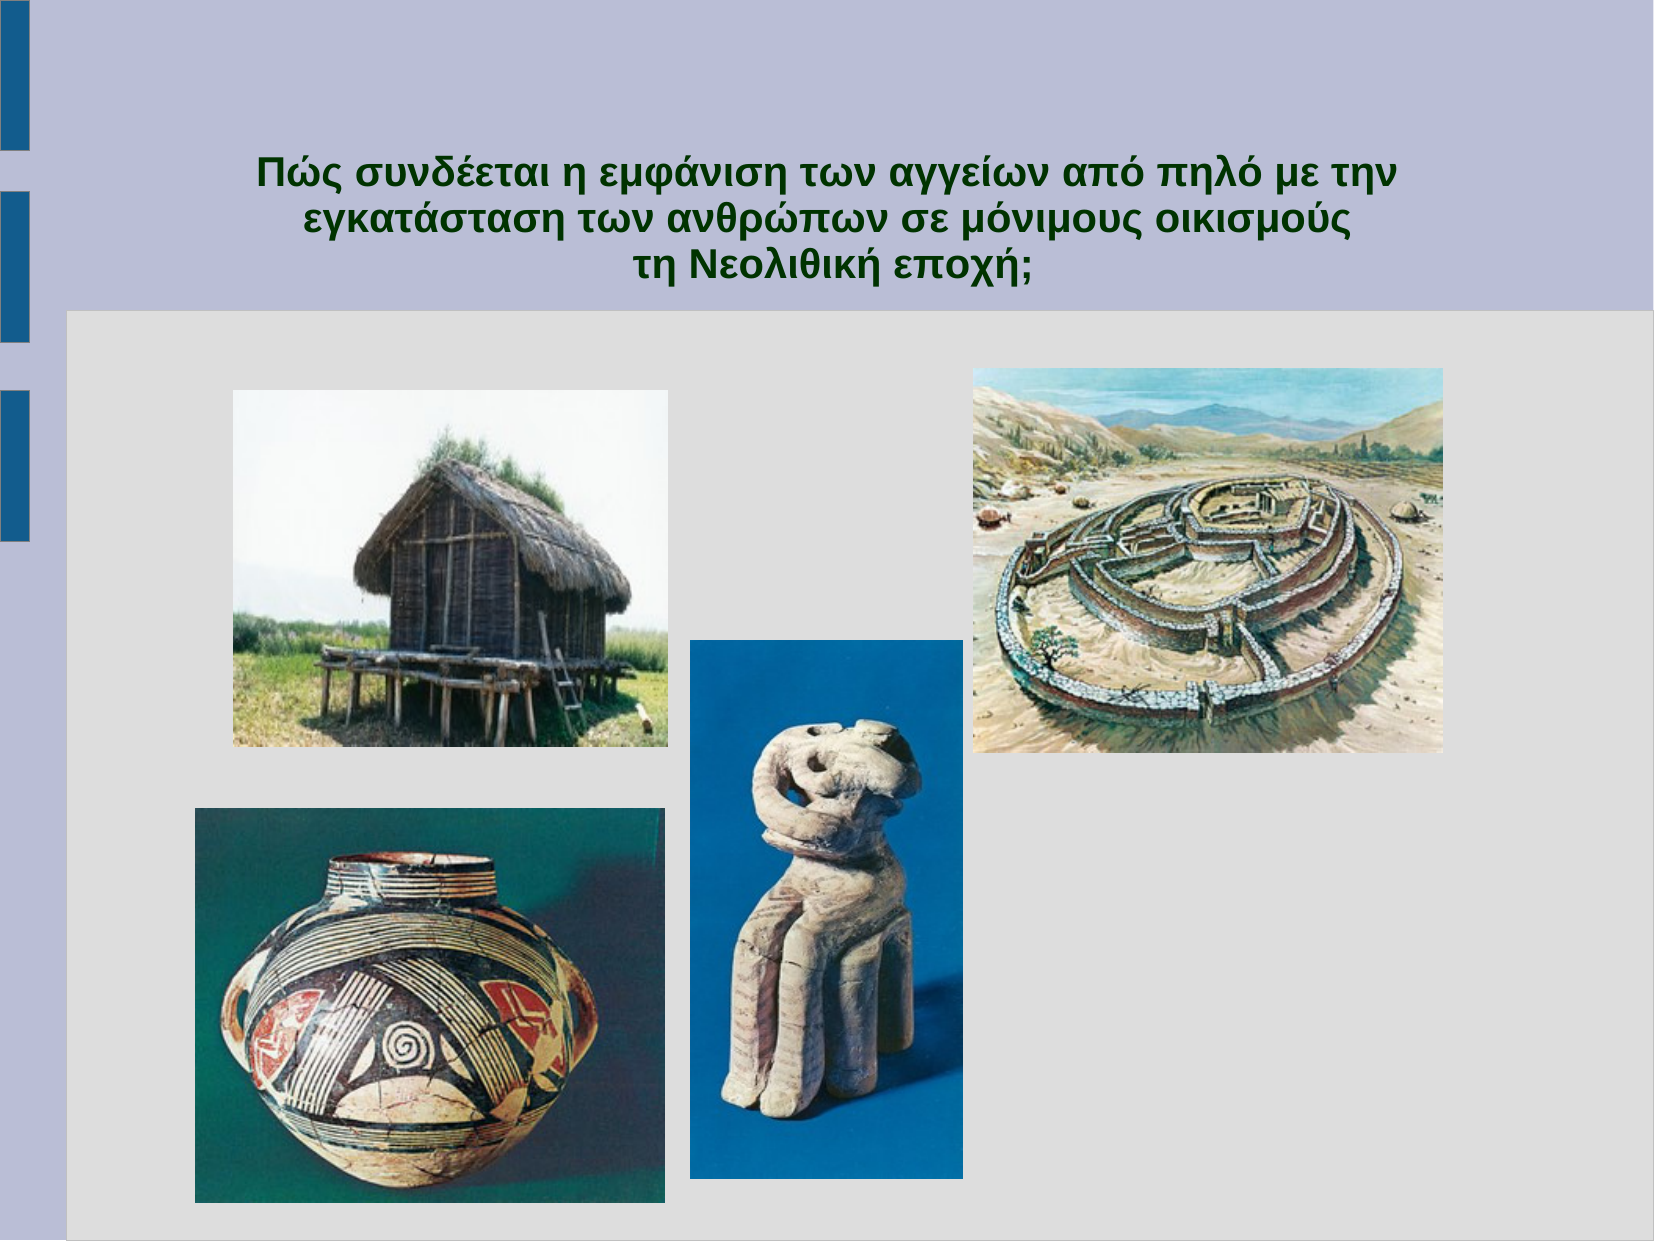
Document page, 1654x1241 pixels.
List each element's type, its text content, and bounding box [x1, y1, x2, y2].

picture [973, 368, 1443, 753]
title Πώς συνδέεται η εμφάνιση των αγγείων από πηλό με την εγκατάσταση των ανθρώπων σε μόνιμους οικισμούς τη Νεολιθική εποχή; [121, 91, 1534, 299]
picture [690, 640, 963, 1179]
picture [233, 390, 668, 747]
picture [195, 808, 665, 1203]
